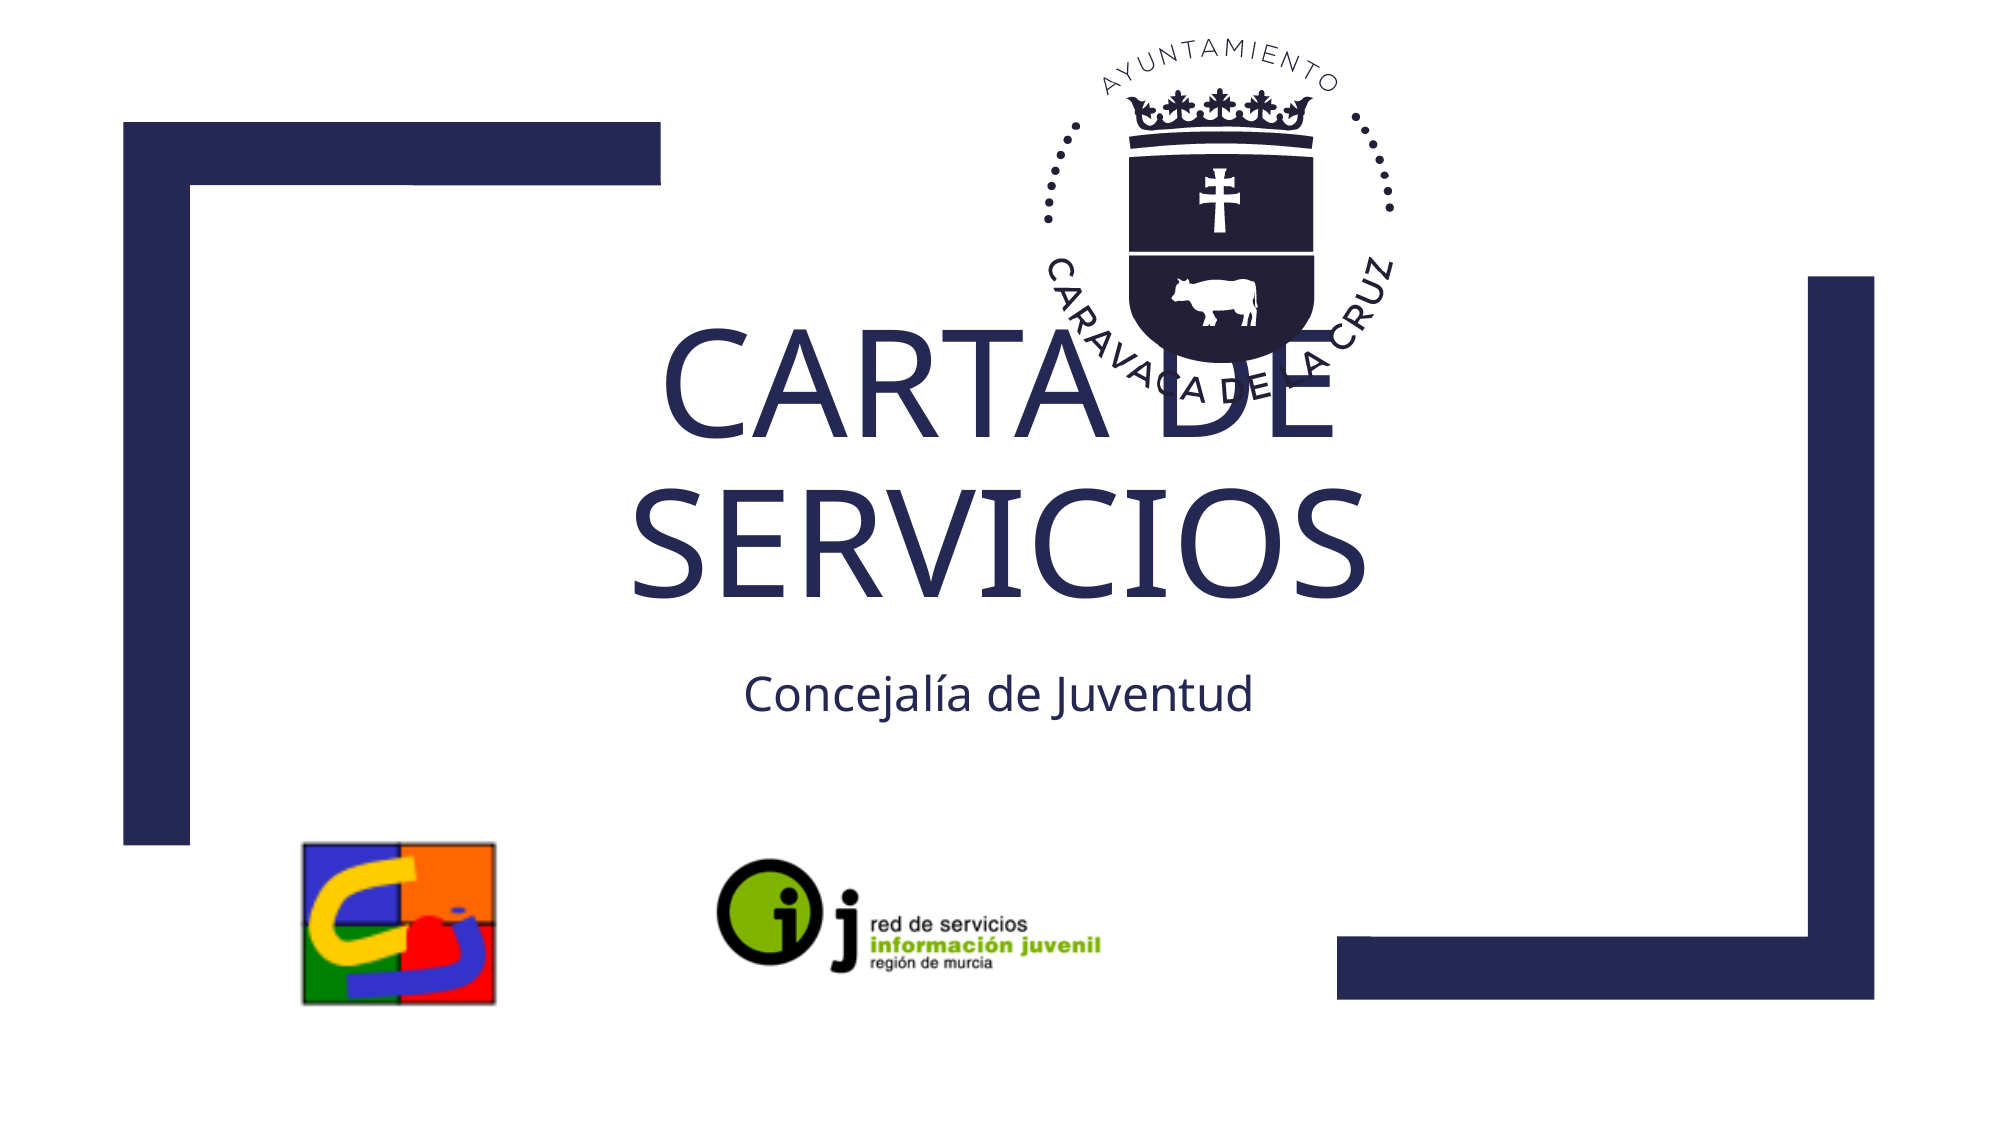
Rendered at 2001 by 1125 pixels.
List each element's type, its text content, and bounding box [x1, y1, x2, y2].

picture [700, 846, 1123, 987]
picture [1036, 35, 1403, 414]
title Carta de Servicios [314, 293, 1686, 638]
subtitle Concejalía de Juventud [439, 649, 1561, 828]
picture [275, 800, 537, 1033]
